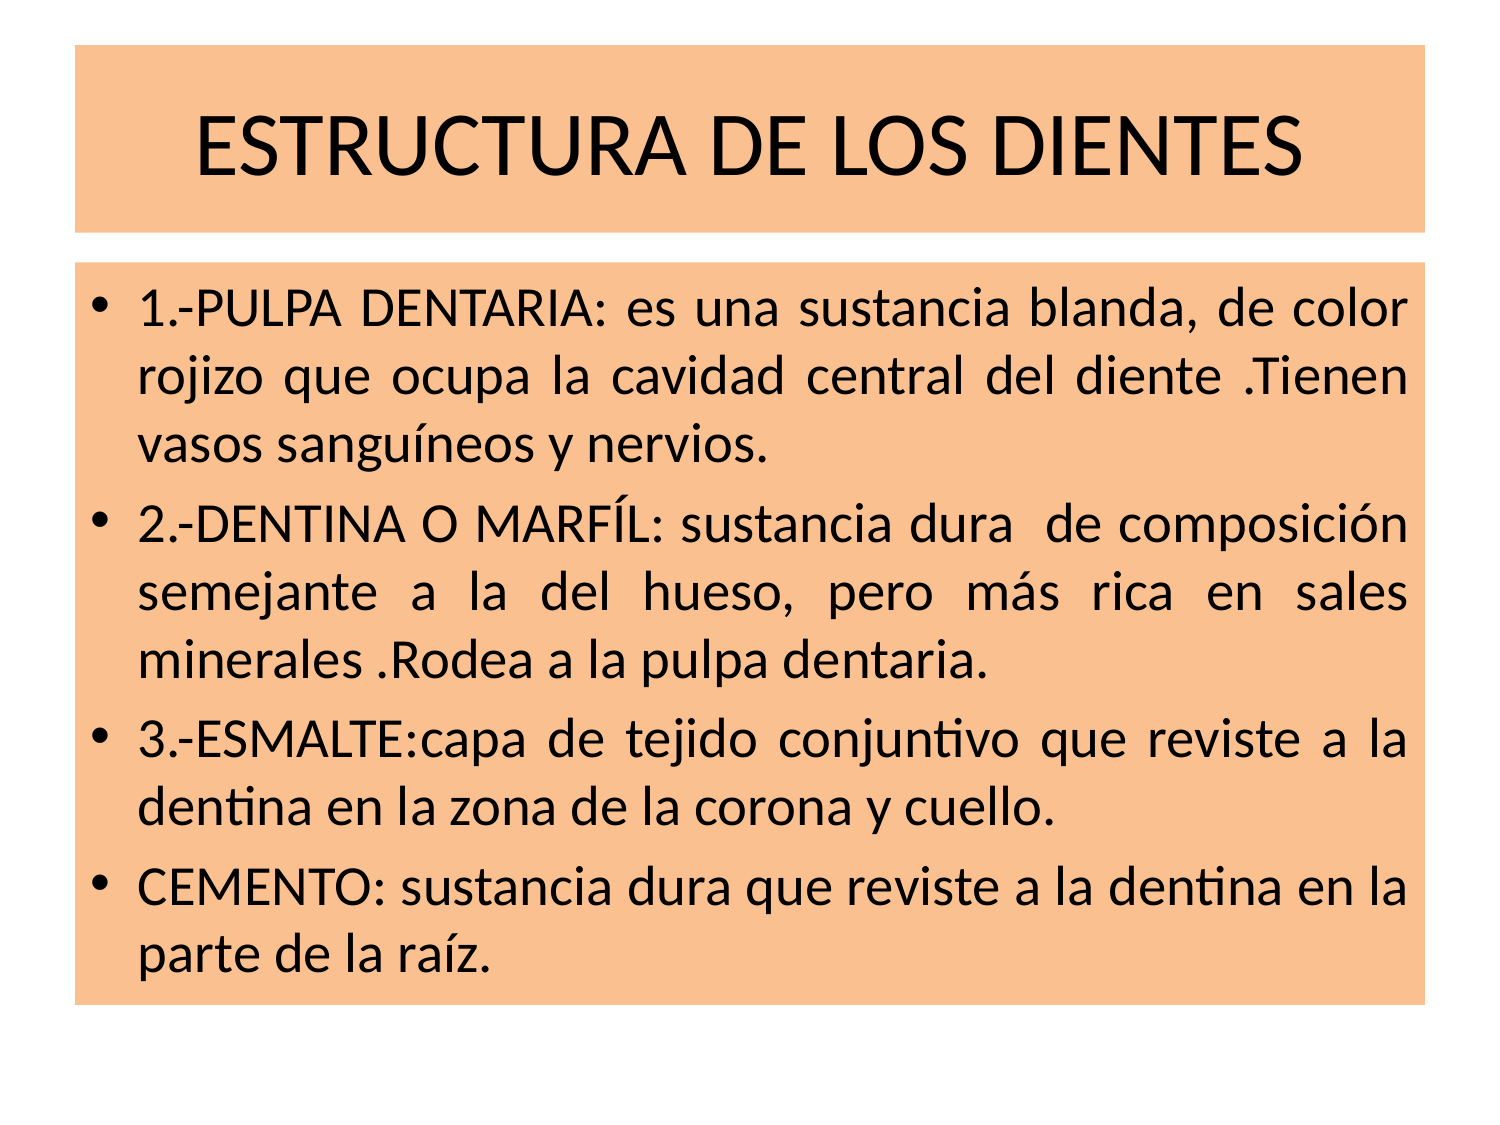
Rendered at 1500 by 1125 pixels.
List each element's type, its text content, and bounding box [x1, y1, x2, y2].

list 1.-PULPA DENTARIA: es una sustancia blanda, de color rojizo que ocupa la cavidad central del diente .Tienen vasos sanguíneos y nervios. 2.-DENTINA O MARFÍL: sustancia dura de composición semejante a la del hueso, pero más rica en sales minerales .Rodea a la pulpa dentaria. 3.-ESMALTE:capa de tejido conjuntivo que reviste a la dentina en la zona de la corona y cuello. CEMENTO: sustancia dura que reviste a la dentina en la parte de la raíz. [75, 262, 1425, 1005]
title ESTRUCTURA DE LOS DIENTES [75, 45, 1425, 233]
